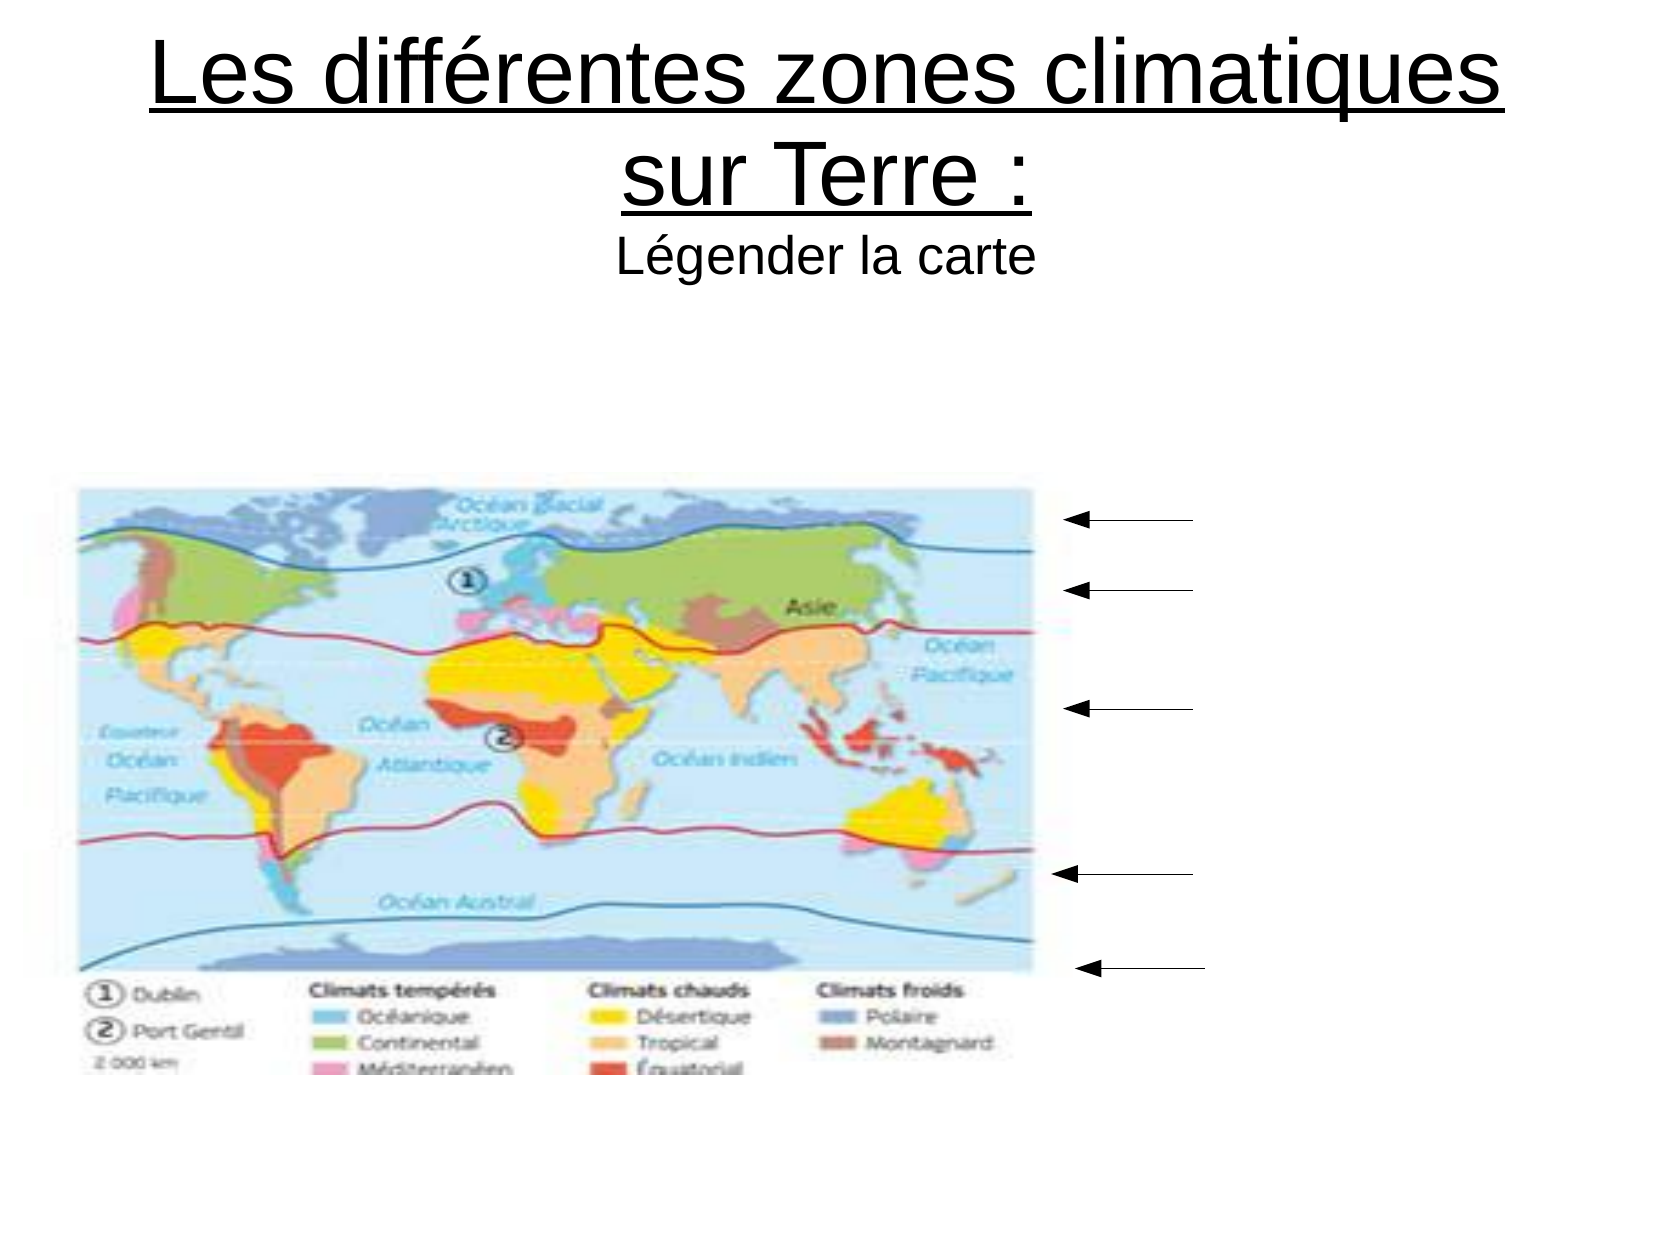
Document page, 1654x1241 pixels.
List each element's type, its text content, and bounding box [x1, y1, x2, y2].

title Les différentes zones climatiques sur Terre : Légender la carte [82, 20, 1571, 286]
picture [23, 472, 1087, 1075]
